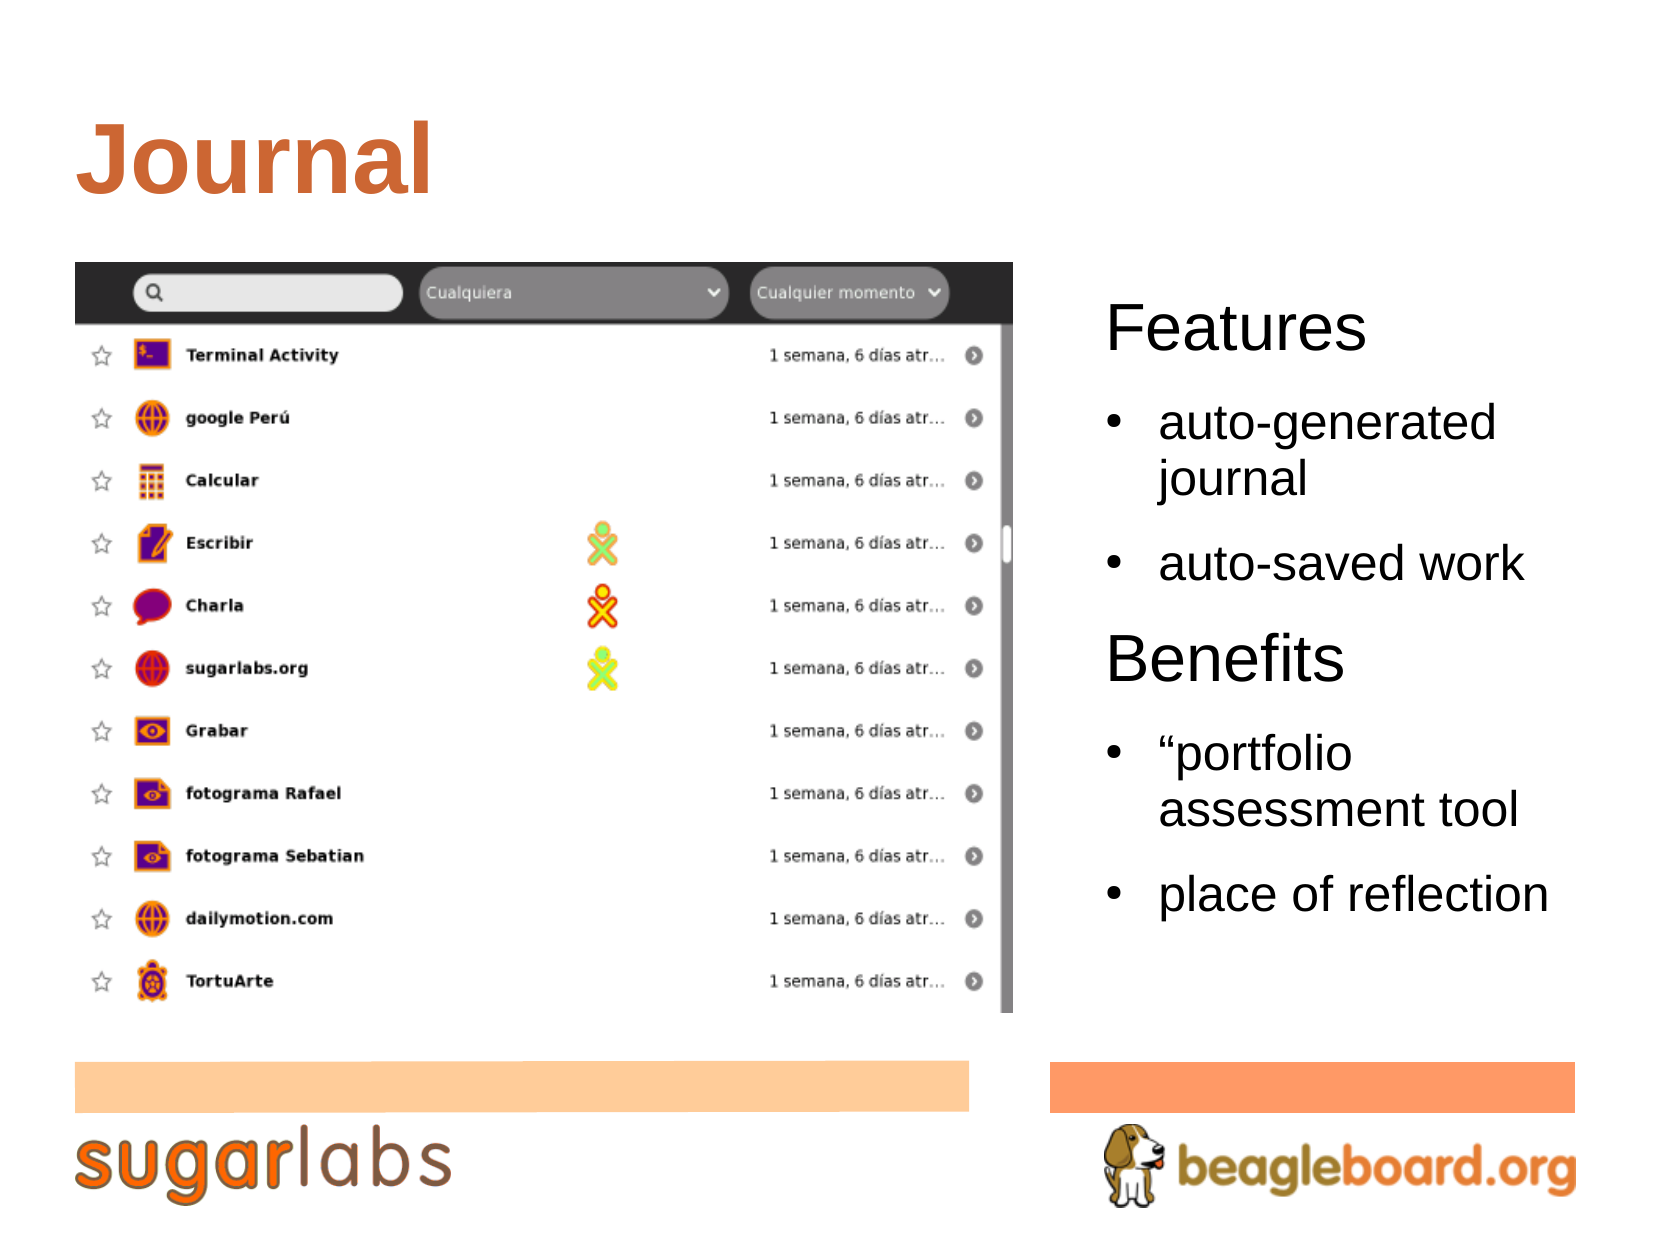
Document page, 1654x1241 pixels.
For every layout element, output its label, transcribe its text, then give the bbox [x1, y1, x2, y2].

picture [75, 1124, 451, 1206]
title Journal [75, 55, 1564, 263]
picture [1104, 1124, 1576, 1208]
picture [75, 262, 1013, 1013]
list Features auto-generated journal auto-saved work Benefits “portfolio assessment tool place of reflection [1087, 290, 1572, 998]
